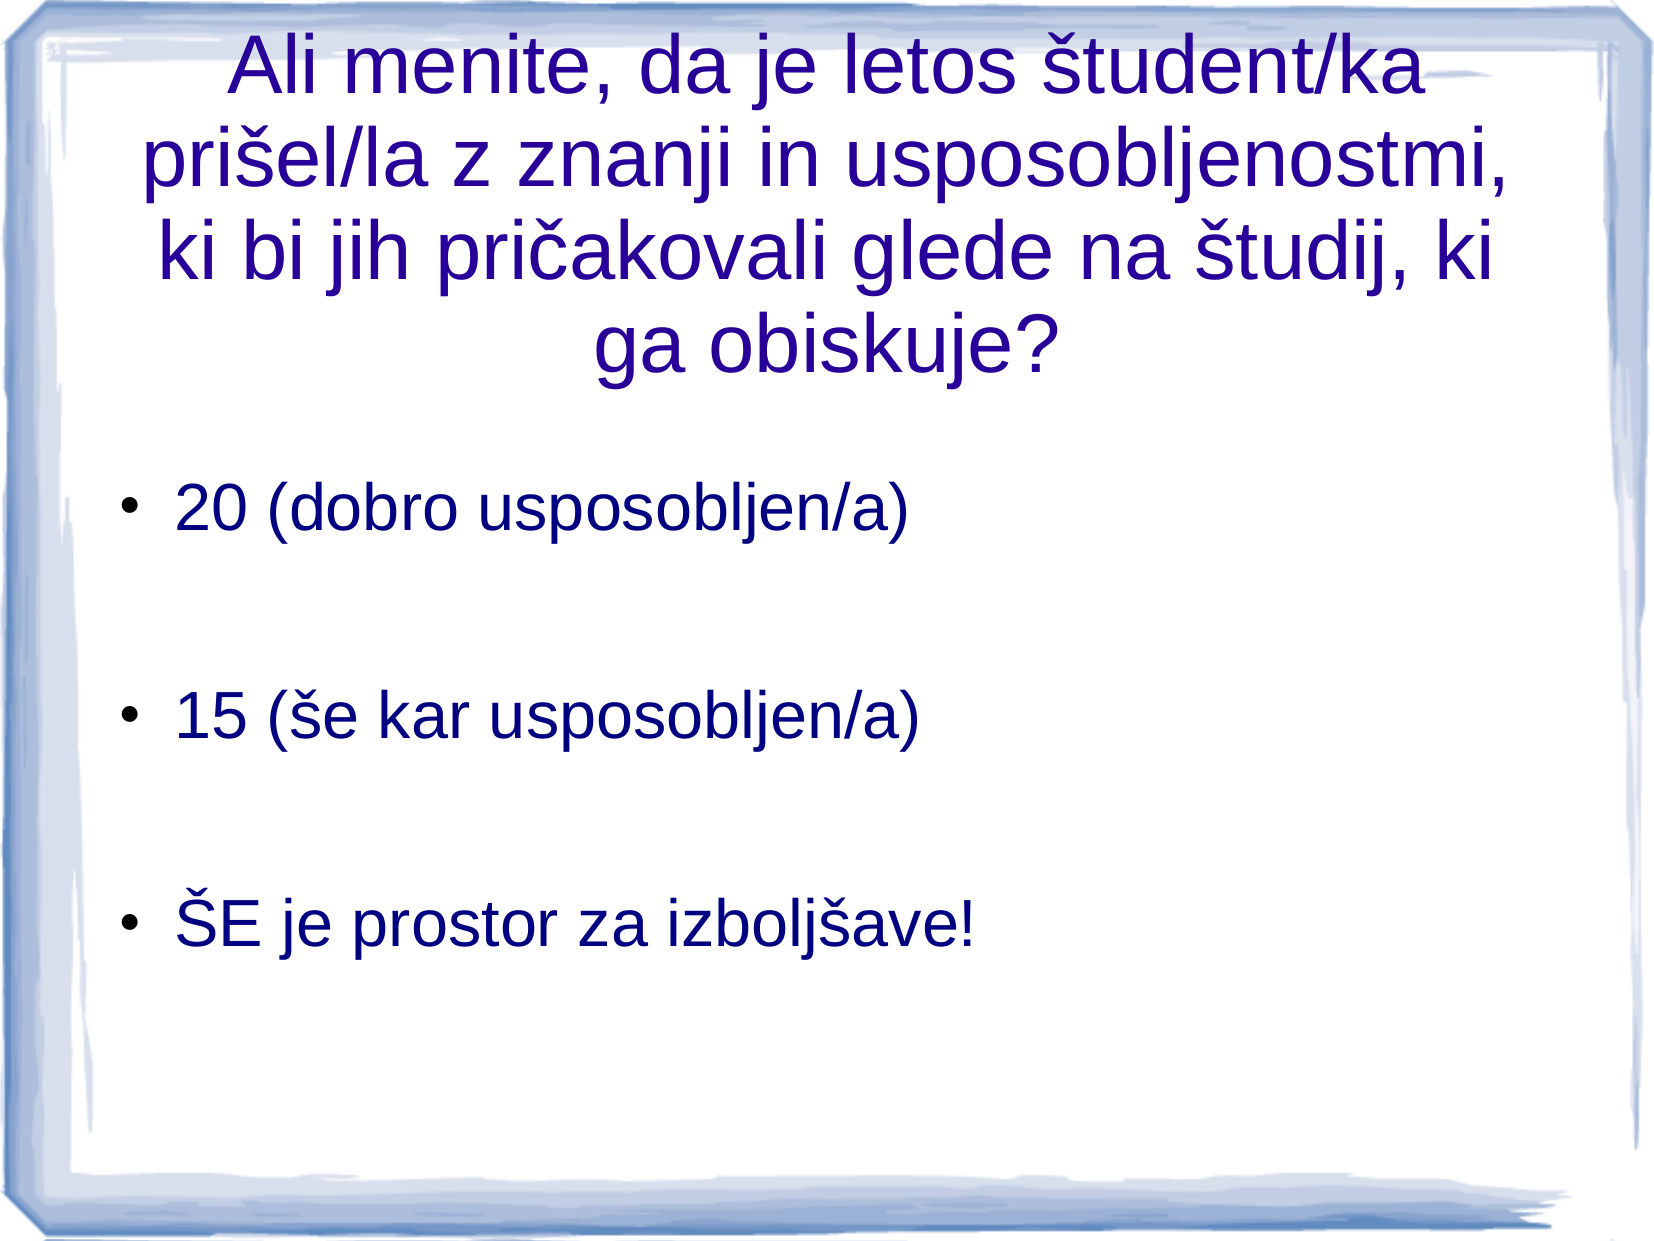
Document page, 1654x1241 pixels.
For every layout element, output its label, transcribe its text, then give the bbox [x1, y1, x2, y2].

picture [0, 0, 1654, 1241]
title Ali menite, da je letos študent/ka prišel/la z znanji in usposobljenostmi, ki bi jih pričakovali glede na študij, ki ga obiskuje? [82, 18, 1572, 391]
list 20 (dobro usposobljen/a) 15 (še kar usposobljen/a) ŠE je prostor za izboljšave! [118, 466, 1571, 1140]
